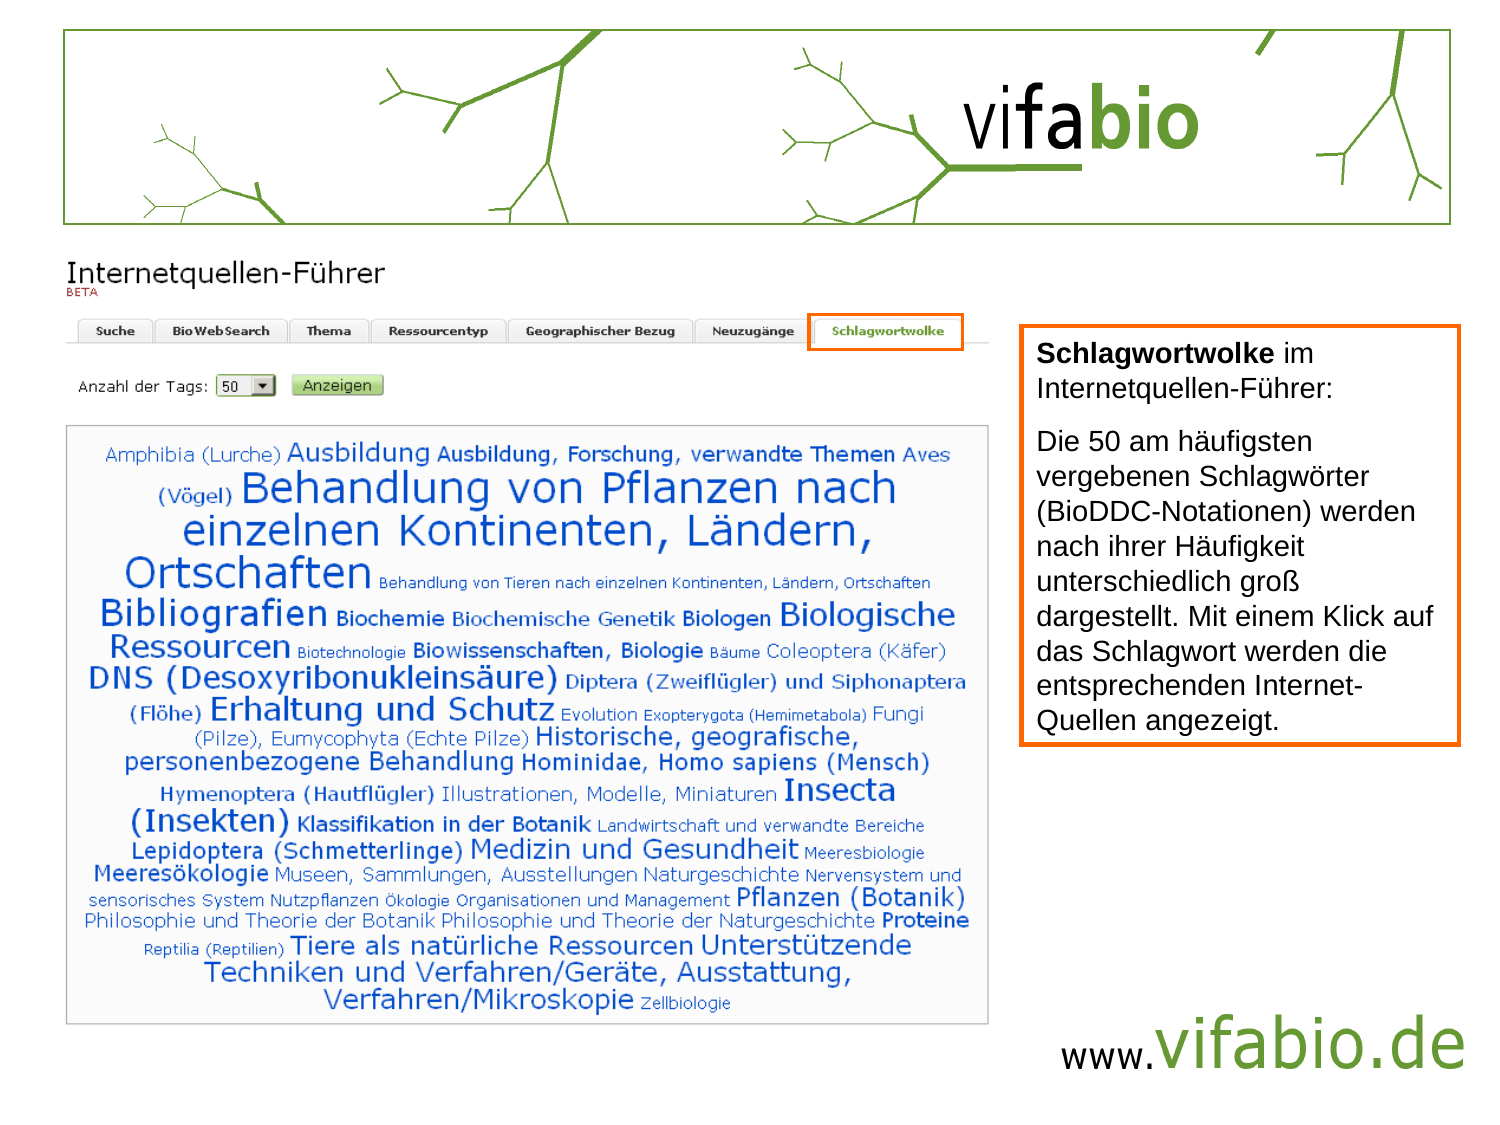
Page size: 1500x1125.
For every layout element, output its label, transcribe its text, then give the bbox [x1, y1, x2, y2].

picture [65, 31, 1449, 223]
picture [1009, 964, 1500, 1125]
text_box Schlagwortwolke im Internetquellen-Führer: Die 50 am häufigsten vergebenen Schlagwörter (BioDDC-Notationen) werden nach ihrer Häufigkeit unterschiedlich groß dargestellt. Mit einem Klick auf das Schlagwort werden die entsprechenden Internet-Quellen angezeigt. [1021, 326, 1459, 745]
picture [53, 243, 997, 1047]
